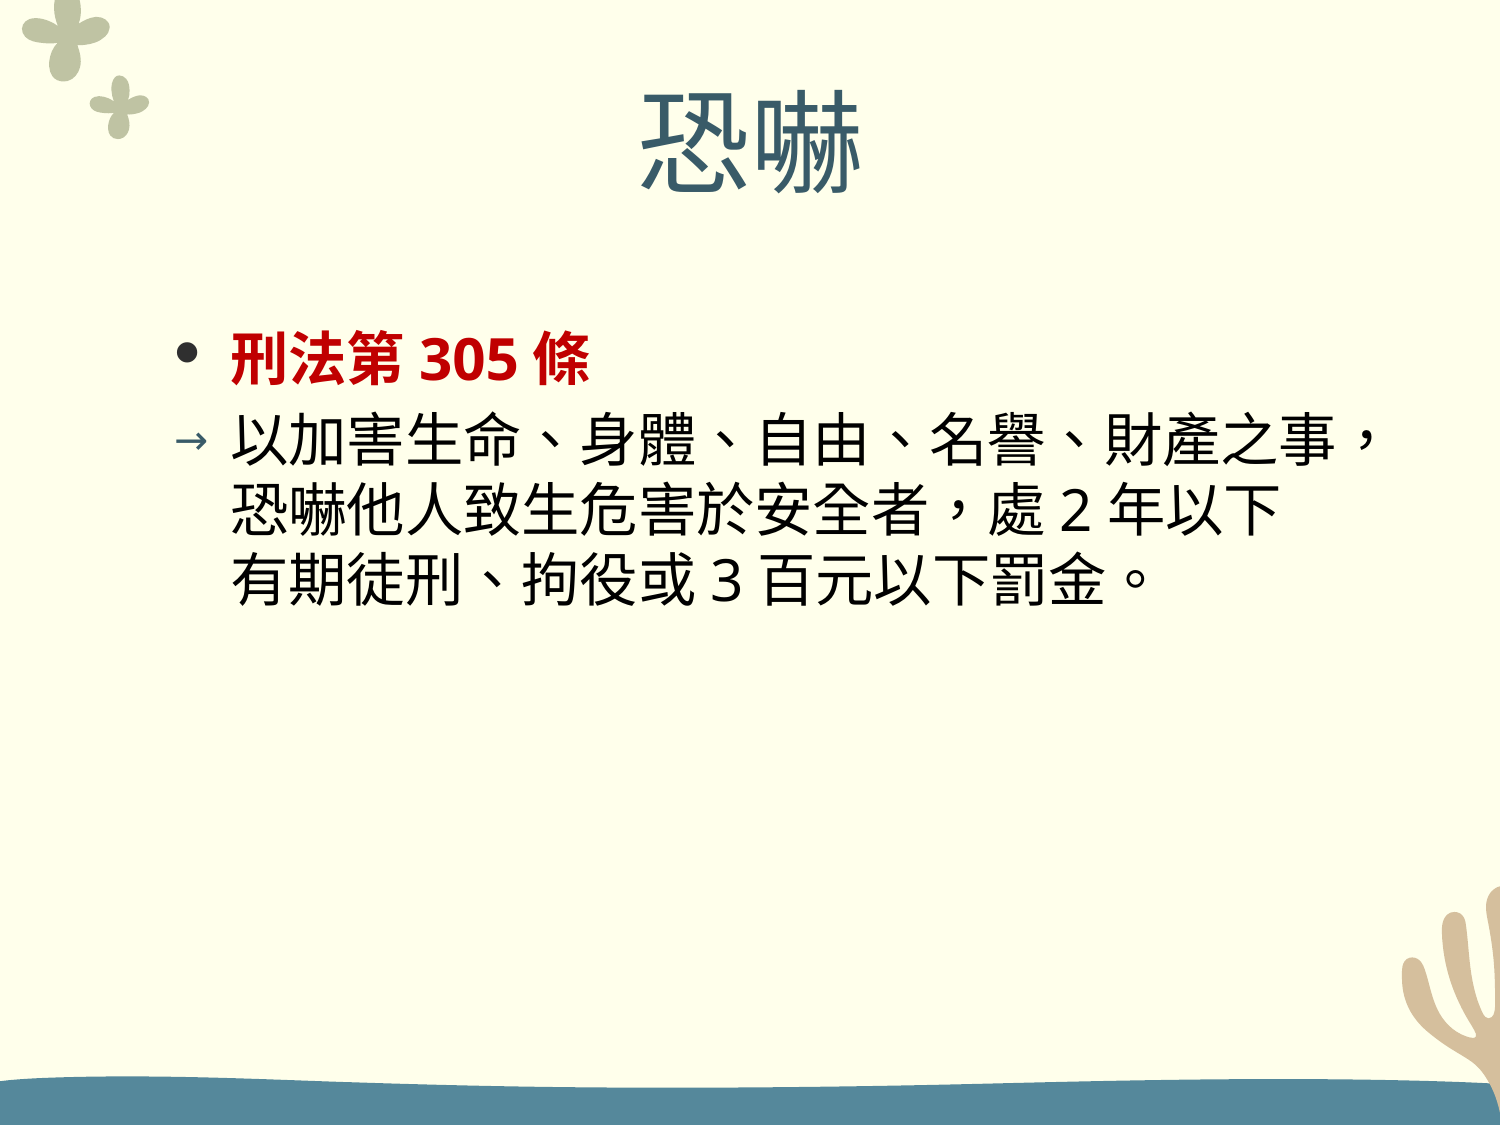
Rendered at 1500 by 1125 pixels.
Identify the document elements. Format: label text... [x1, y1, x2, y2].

text_box [89, 75, 150, 140]
list 刑法第305條 以加害生命、身體、自由、名譽、財產之事，恐嚇他人致生危害於安全者，處2年以下有期徒刑、拘役或3百元以下罰金。 [159, 314, 1353, 858]
text_box [21, 0, 110, 82]
text_box [0, 886, 1500, 1125]
title 恐嚇 [75, 45, 1425, 233]
